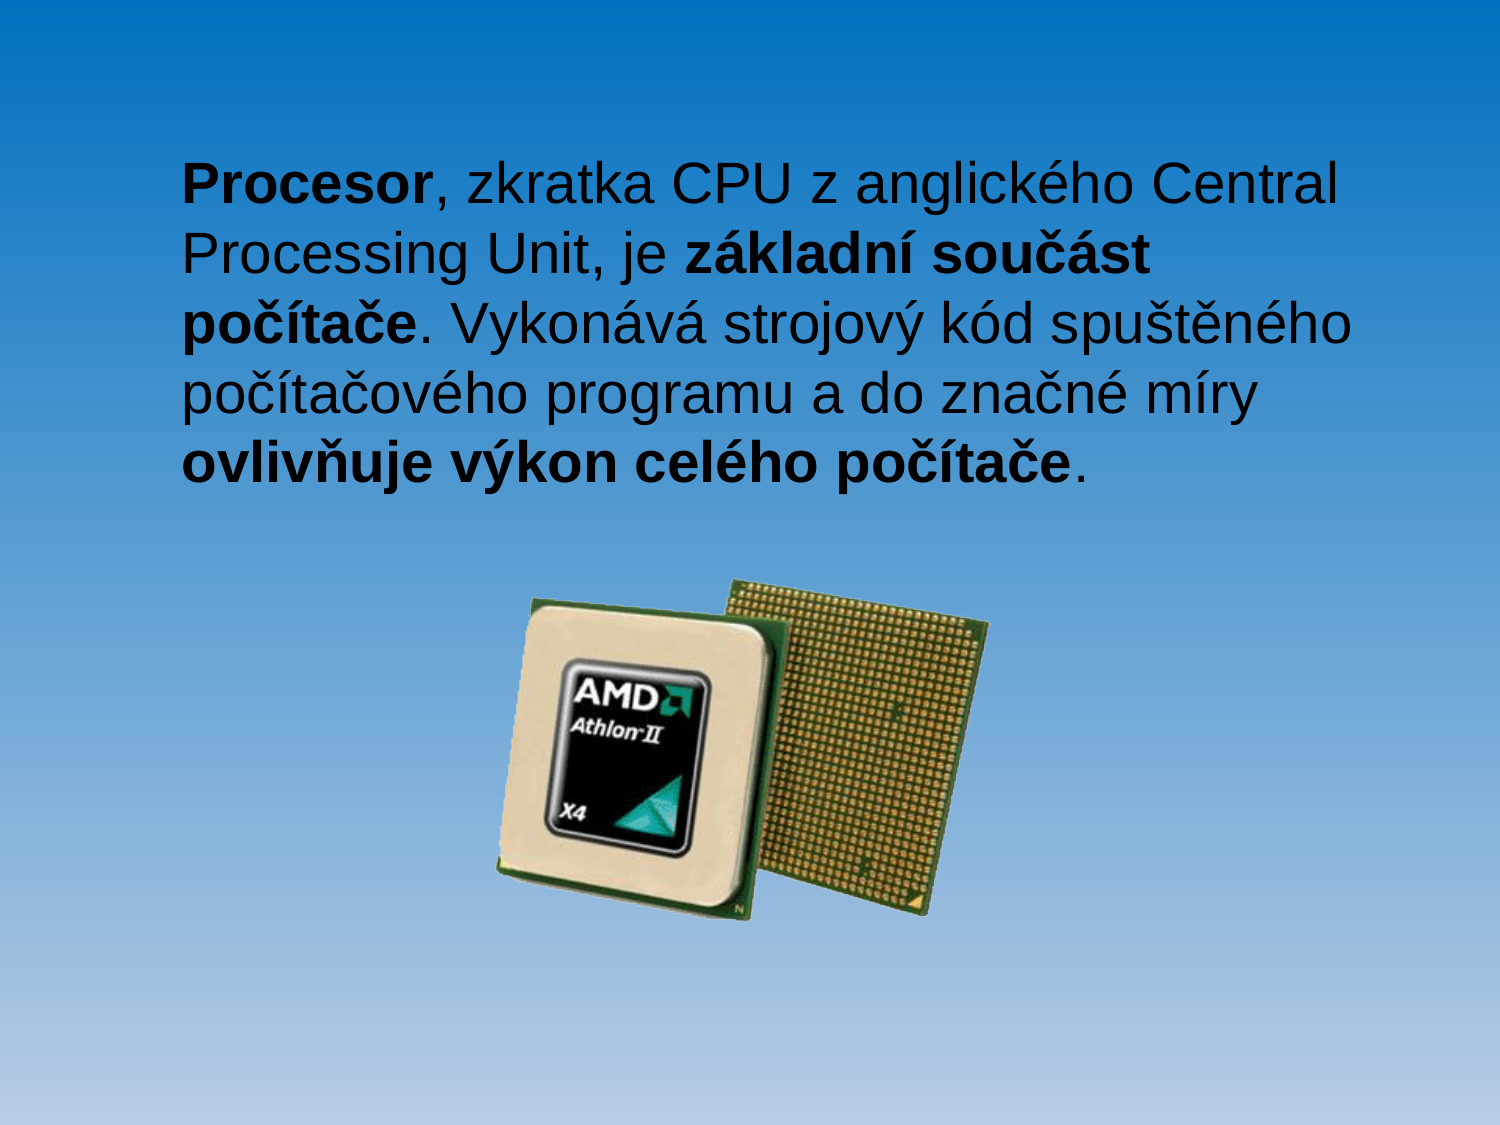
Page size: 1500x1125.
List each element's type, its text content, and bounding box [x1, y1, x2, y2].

list Procesor, zkratka CPU z anglického Central Processing Unit, je základní součást počítače. Vykonává strojový kód spuštěného počítačového programu a do značné míry ovlivňuje výkon celého počítače. [75, 137, 1426, 880]
picture [490, 574, 991, 929]
